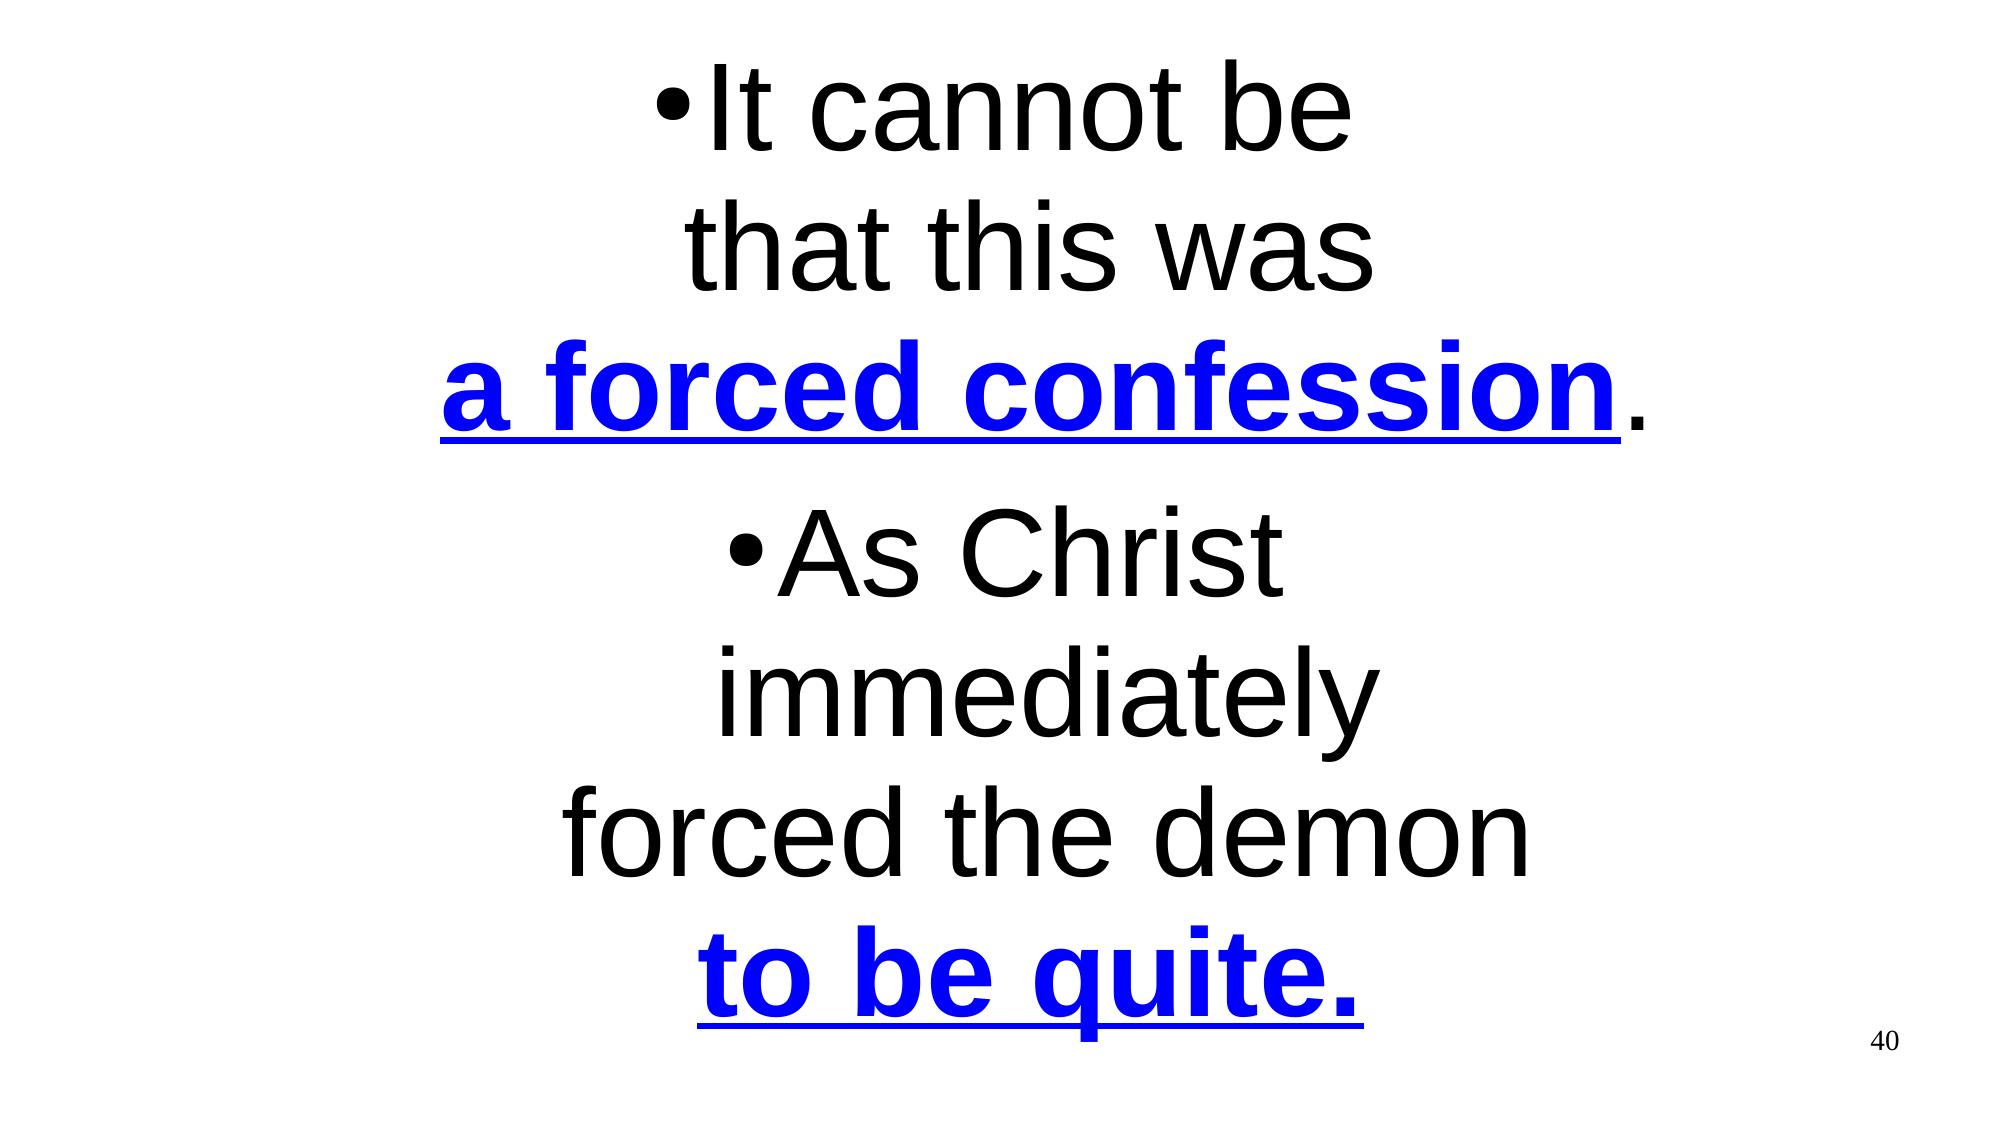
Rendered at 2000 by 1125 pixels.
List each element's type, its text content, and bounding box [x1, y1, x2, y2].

list It cannot be that this was a forced confession. As Christ immediately forced the demon to be quite. [37, 37, 1988, 1088]
